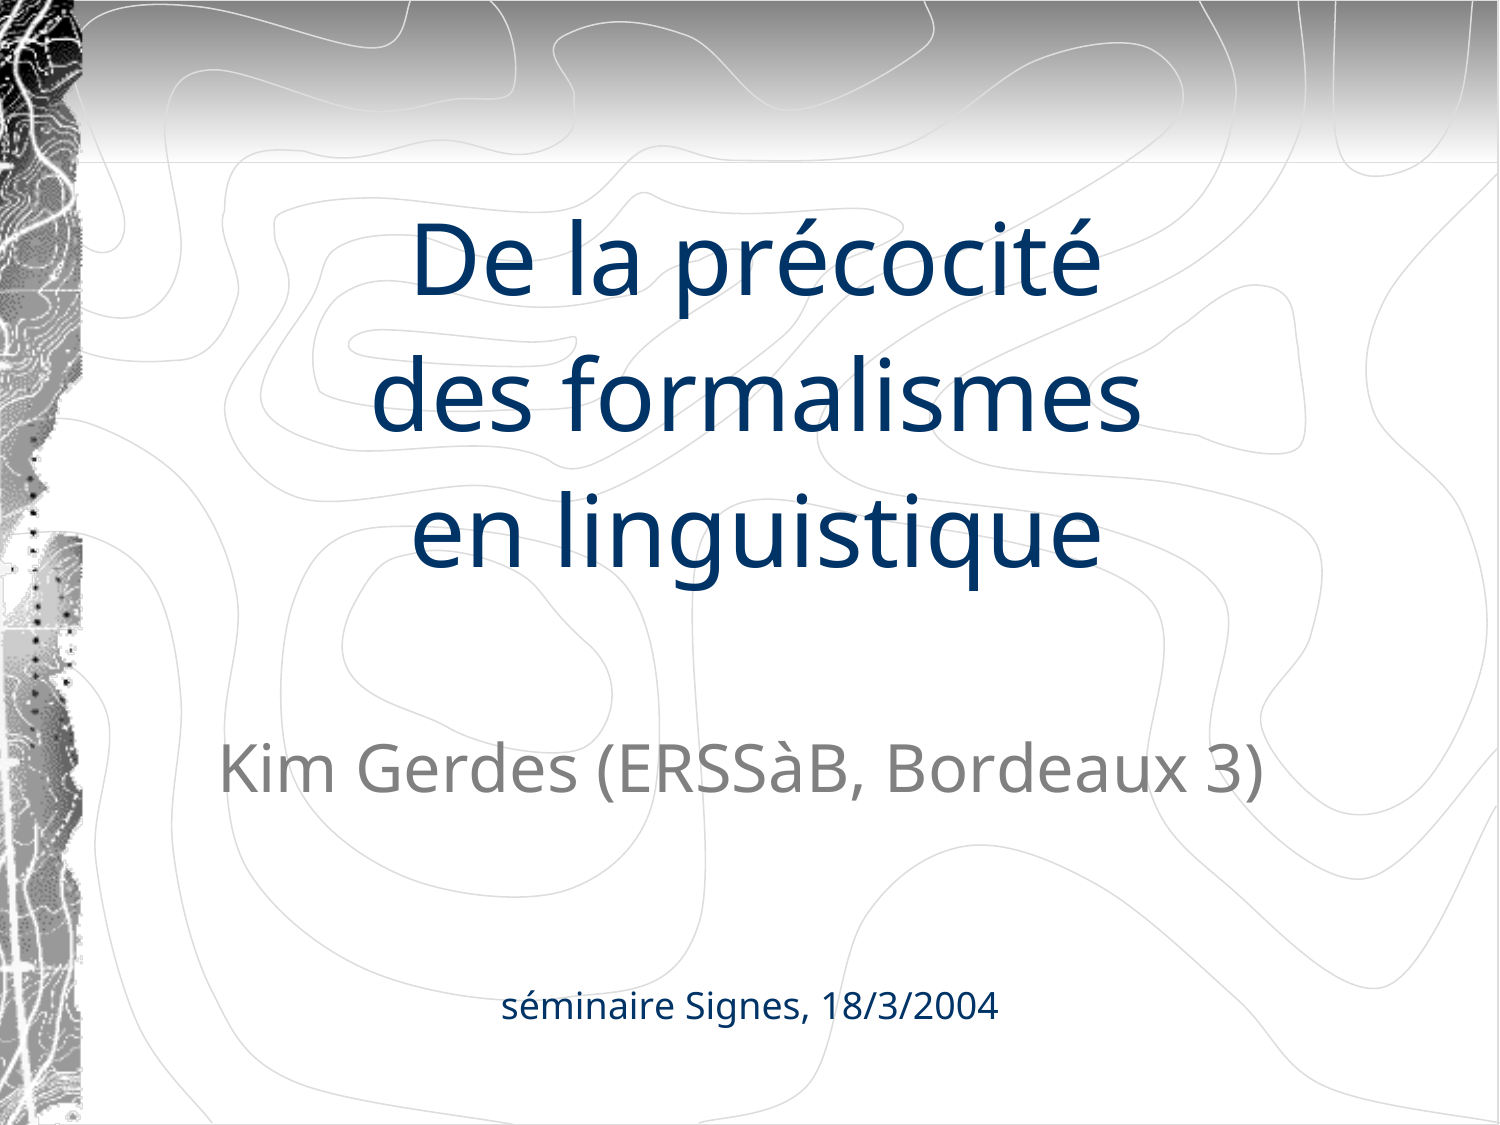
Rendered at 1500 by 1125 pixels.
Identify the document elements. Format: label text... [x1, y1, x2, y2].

text_box séminaire Signes, 18/3/2004 [486, 971, 1015, 1039]
title De la précocité des formalismes en linguistique [94, 194, 1447, 591]
subtitle Kim Gerdes (ERSSàB, Bordeaux 3) [41, 719, 1459, 813]
